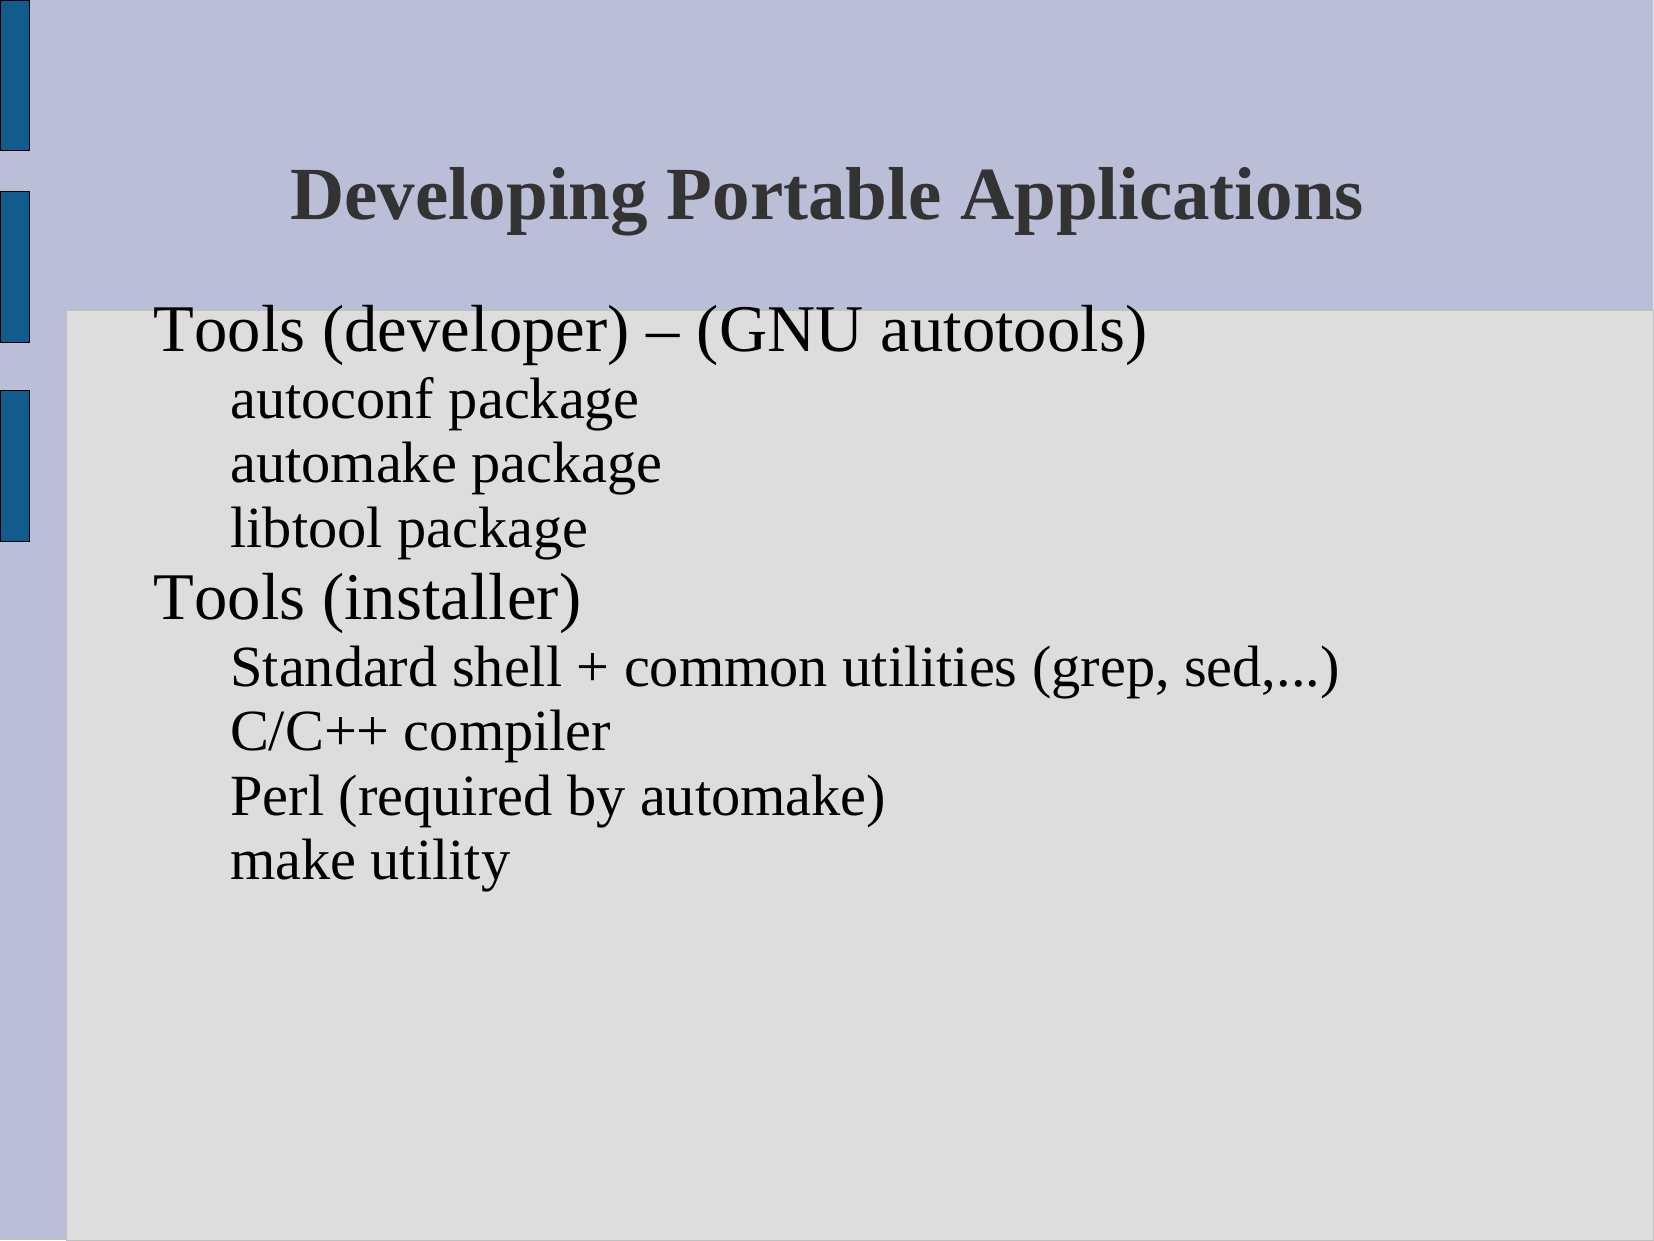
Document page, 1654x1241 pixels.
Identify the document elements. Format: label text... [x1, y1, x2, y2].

title Developing Portable Applications [121, 91, 1534, 299]
list Tools (developer) – (GNU autotools) autoconf package automake package libtool package Tools (installer) Standard shell + common utilities (grep, sed,...) C/C++ compiler Perl (required by automake) make utility [135, 292, 1576, 1088]
